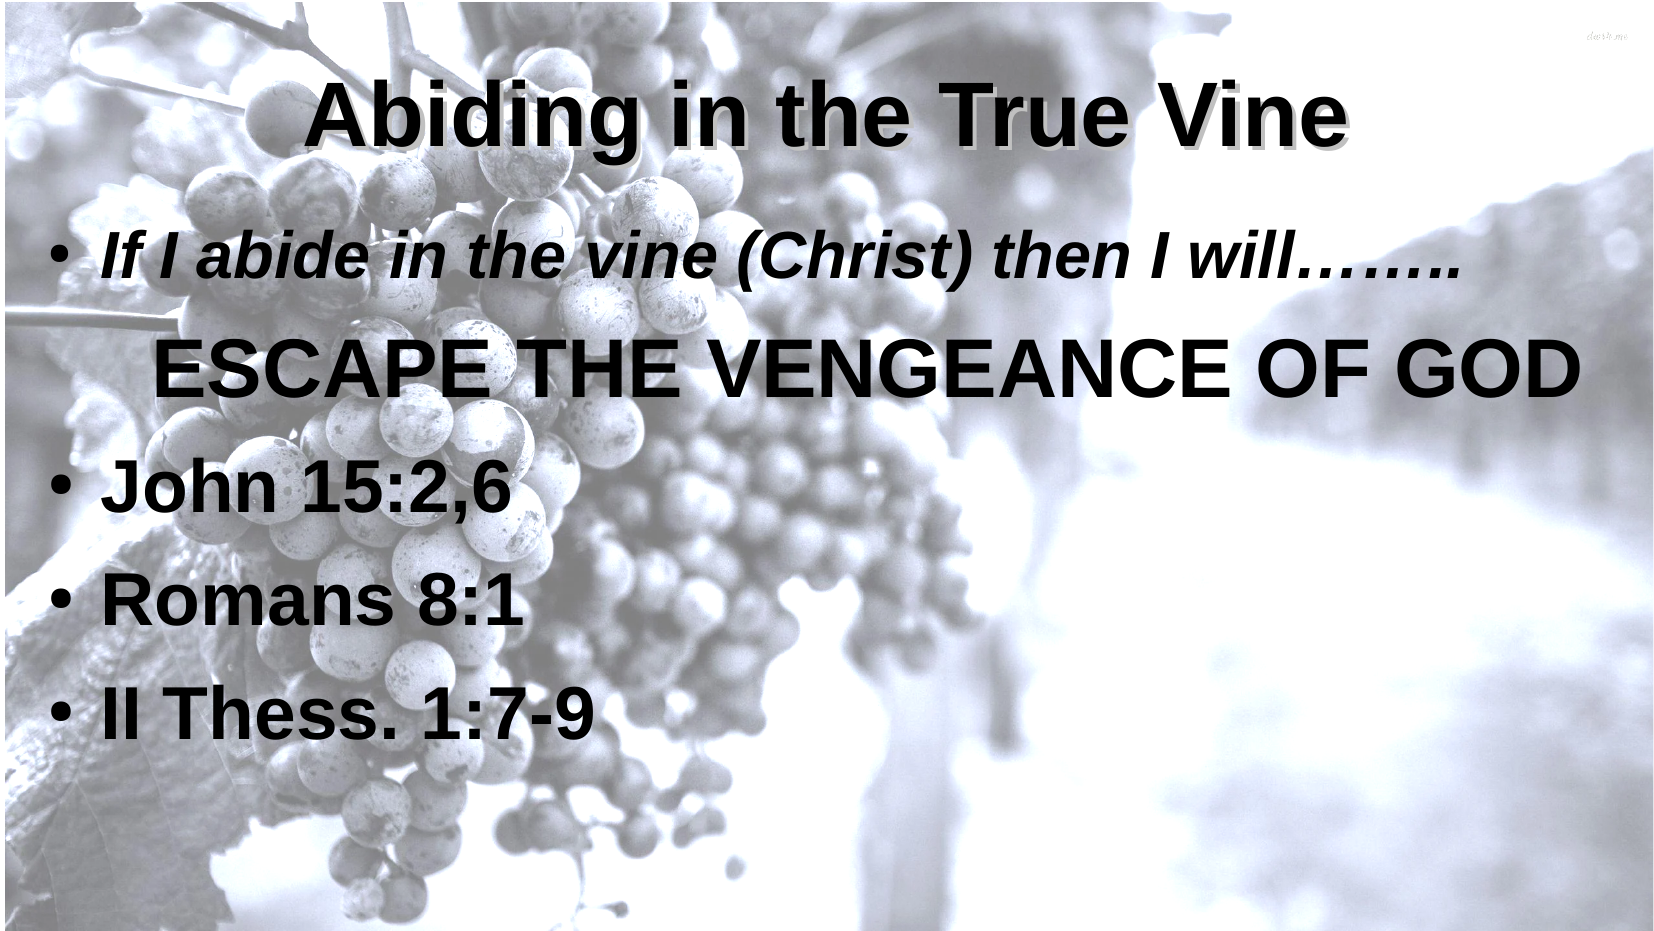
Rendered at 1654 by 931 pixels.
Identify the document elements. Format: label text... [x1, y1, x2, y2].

title Abiding in the True Vine [82, 37, 1571, 193]
list If I abide in the vine (Christ) then I will…….. ESCAPE THE VENGEANCE OF GOD John 15:2,6 Romans 8:1 II Thess. 1:7-9 [30, 217, 1636, 916]
picture [5, 2, 1654, 931]
